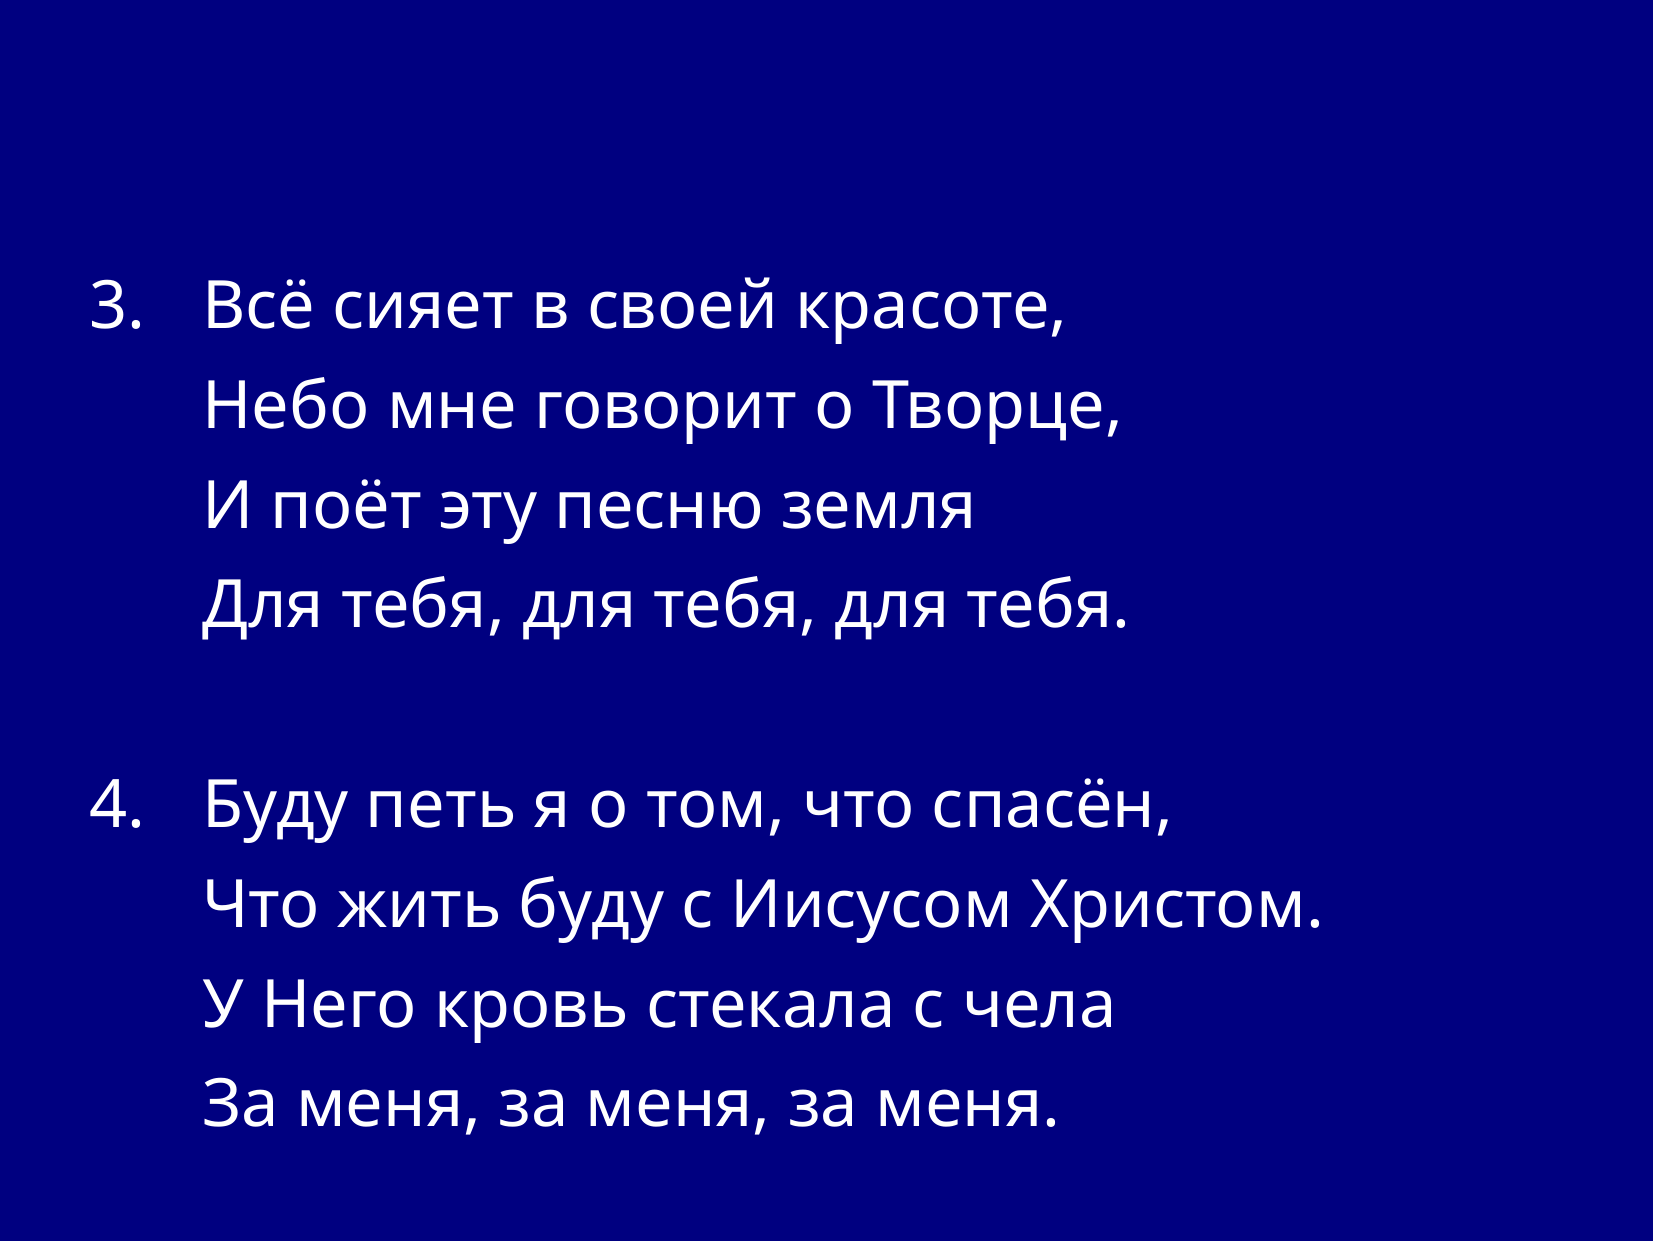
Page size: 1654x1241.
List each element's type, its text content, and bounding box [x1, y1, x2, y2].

text_box 3. Всё сияет в своей красоте, Небо мне говорит о Творце, И поёт эту песню земля Для тебя, для тебя, для тебя. 4. Буду петь я о том, что спасён, Что жить буду с Иисусом Христом. У Него кровь стекала с чела За меня, за меня, за меня. [75, 150, 1576, 1163]
